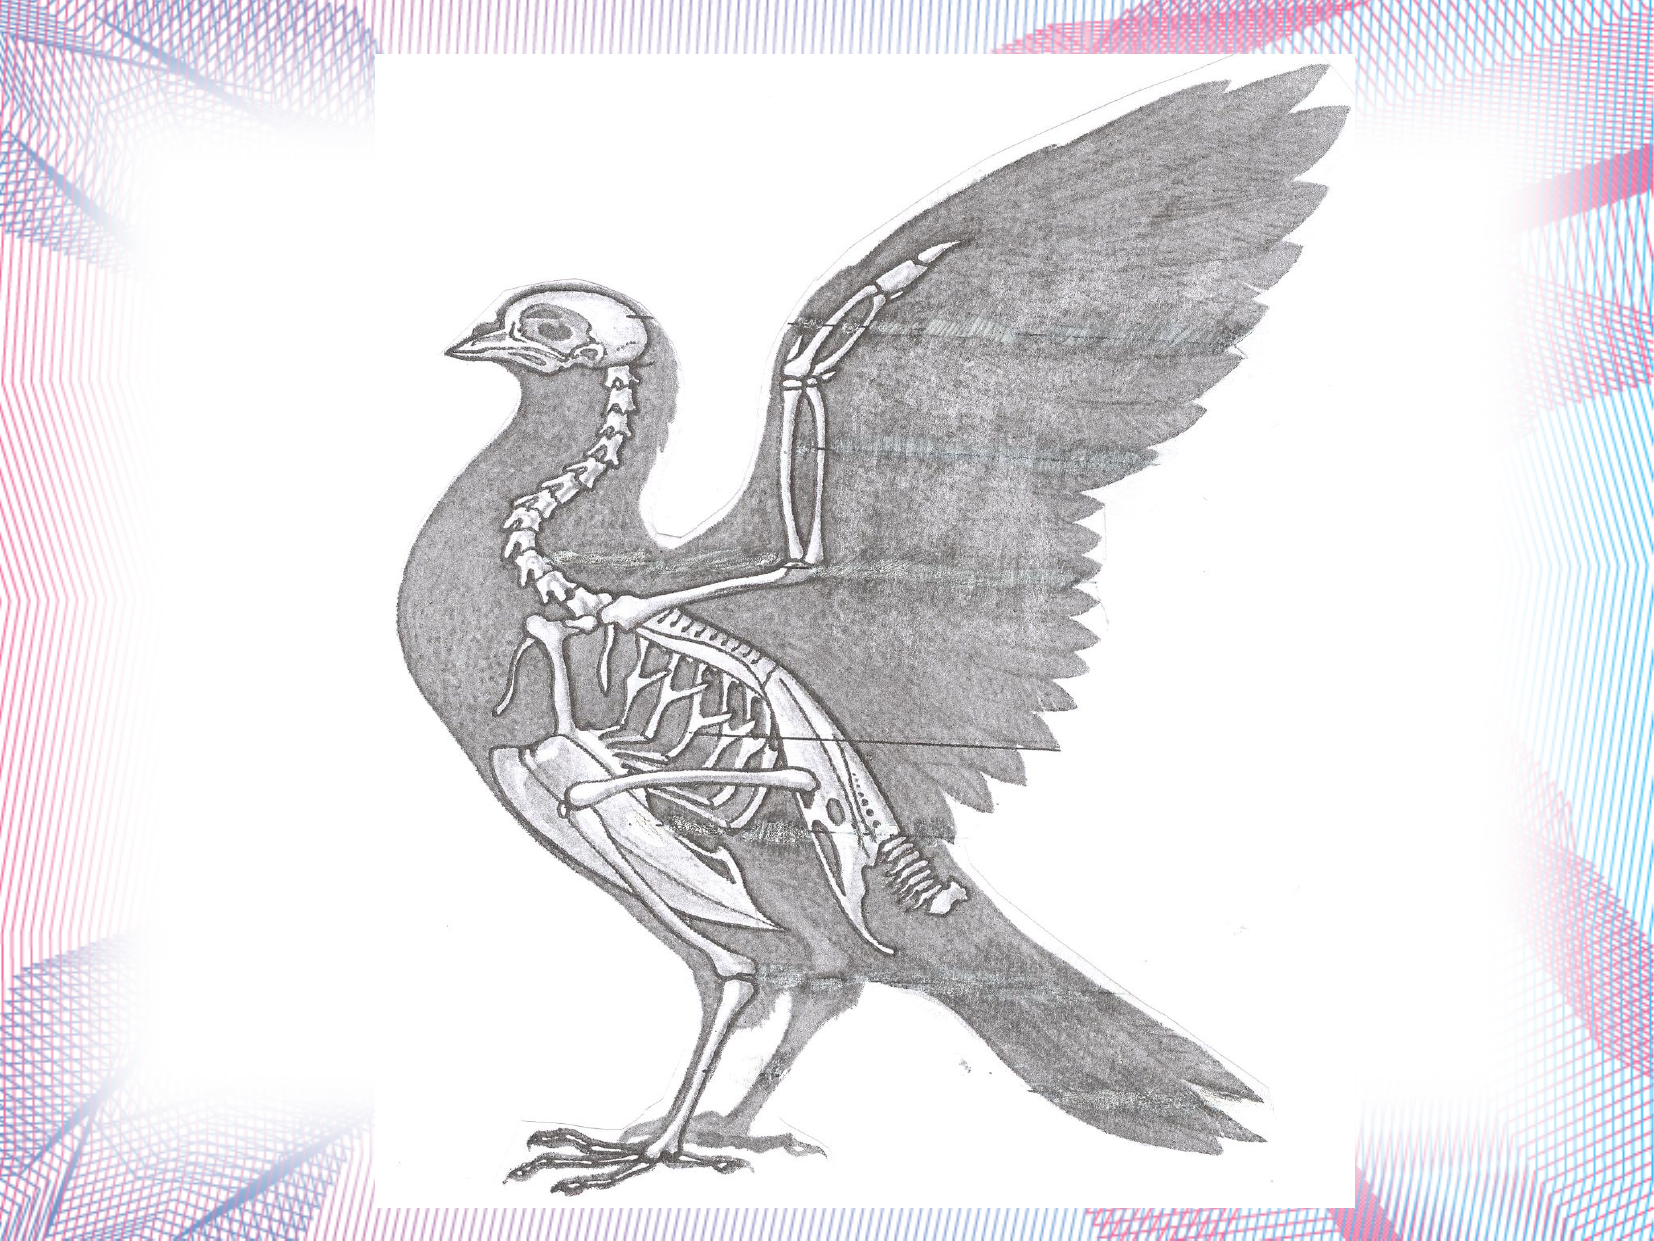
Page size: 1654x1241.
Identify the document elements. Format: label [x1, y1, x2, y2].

picture [375, 54, 1355, 1208]
